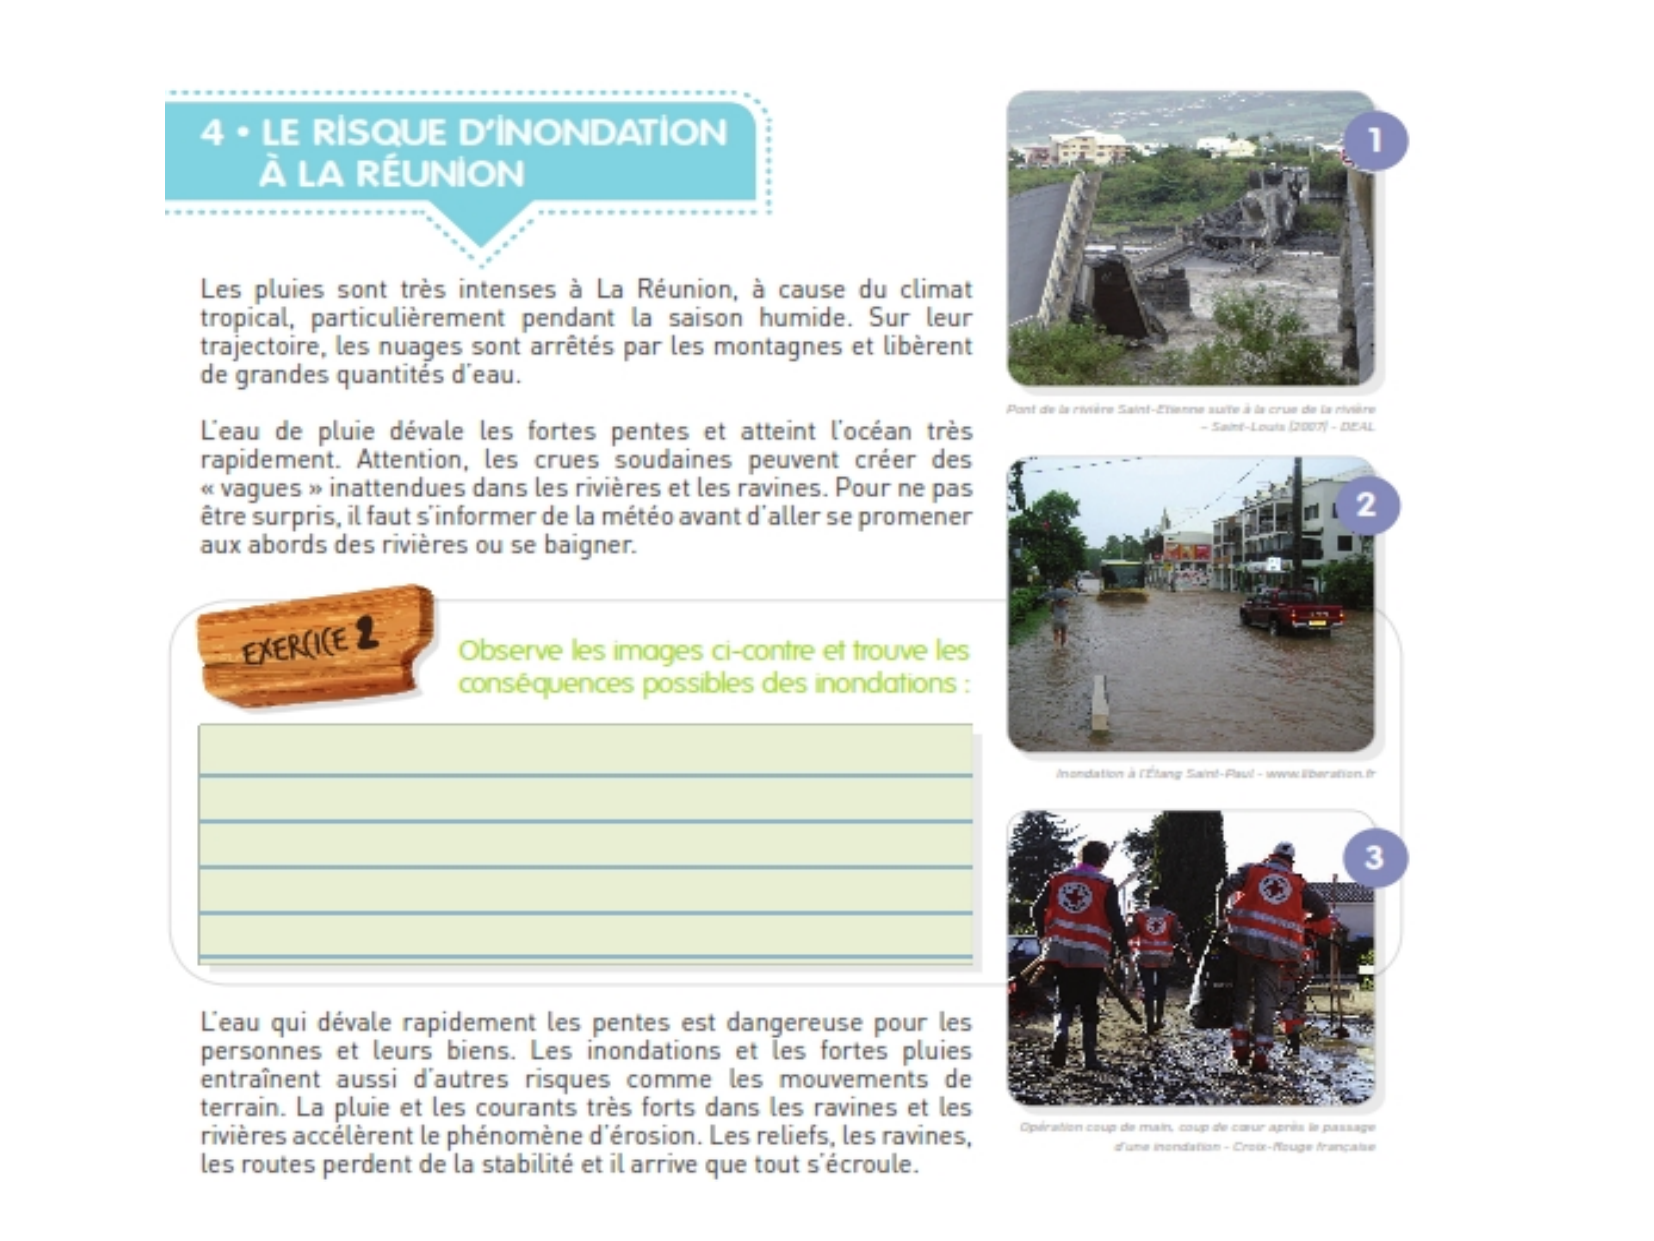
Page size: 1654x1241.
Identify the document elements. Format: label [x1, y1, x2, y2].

picture [165, 52, 1441, 1182]
